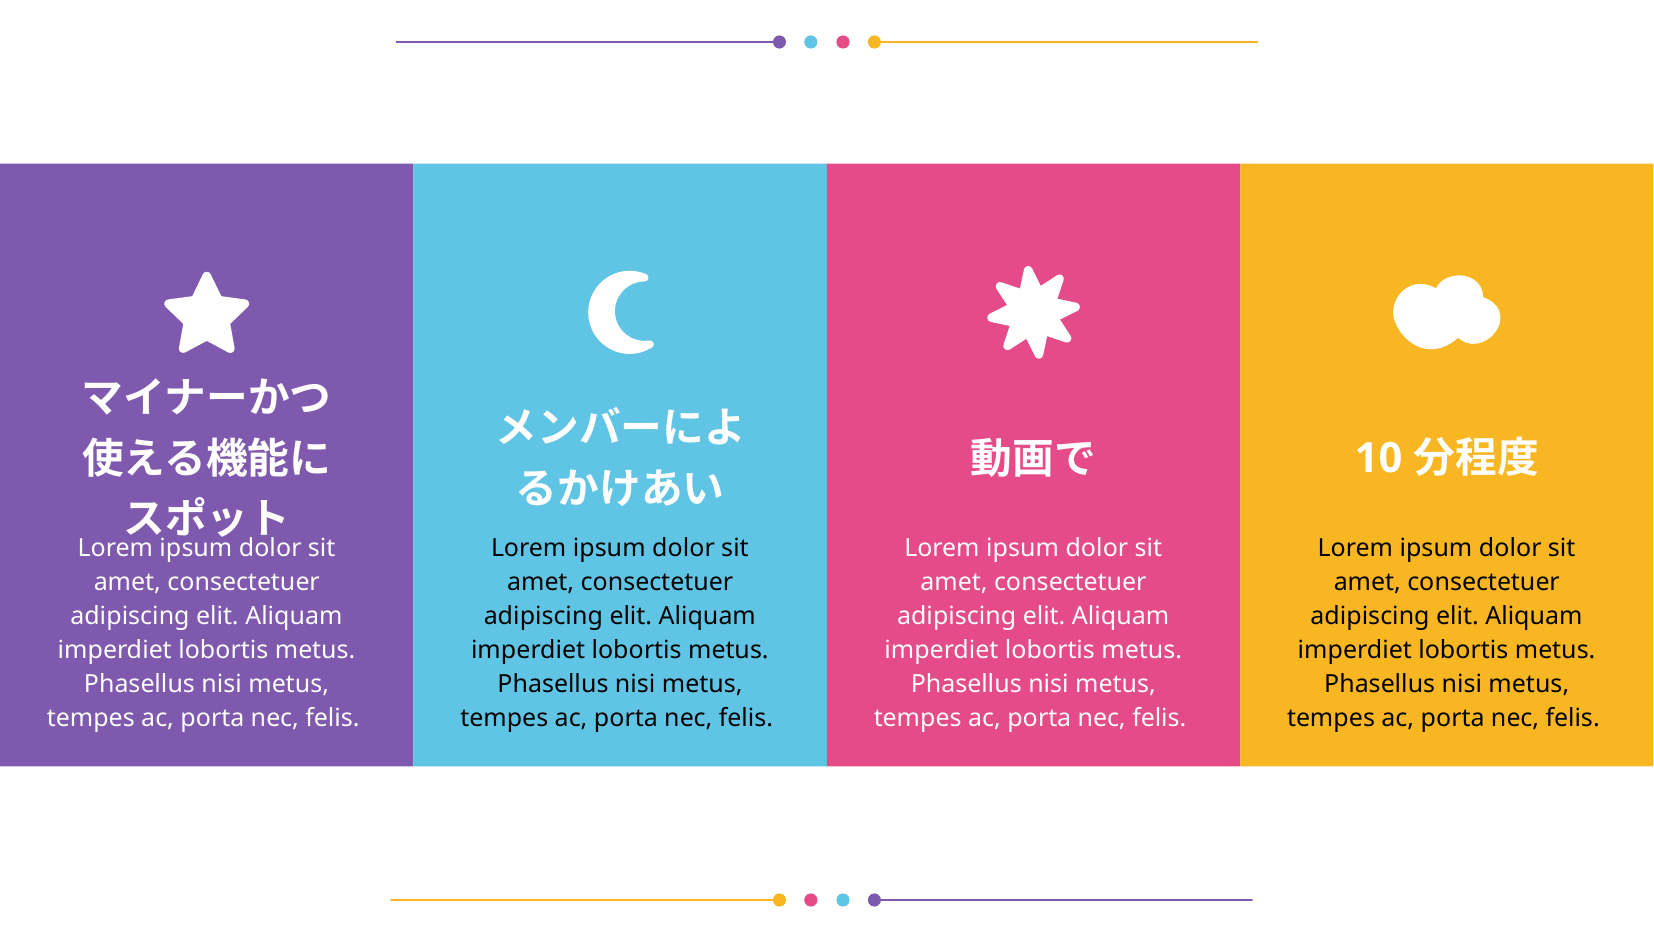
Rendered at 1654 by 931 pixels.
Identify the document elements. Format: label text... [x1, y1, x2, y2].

text_box [180, 288, 234, 339]
text_box [596, 280, 628, 346]
title Lorem ipsum dolor sit amet, consectetuer adipiscing elit. Aliquam imperdiet lobortis metus. Phasellus nisi metus, tempes ac, porta nec, felis. [873, 492, 1194, 737]
text_box [1007, 286, 1059, 338]
title メンバーによるかけあい [490, 394, 751, 516]
title Lorem ipsum dolor sit amet, consectetuer adipiscing elit. Aliquam imperdiet lobortis metus. Phasellus nisi metus, tempes ac, porta nec, felis. [459, 492, 781, 737]
title 動画で [903, 401, 1164, 508]
text_box [1402, 285, 1491, 340]
title Lorem ipsum dolor sit amet, consectetuer adipiscing elit. Aliquam imperdiet lobortis metus. Phasellus nisi metus, tempes ac, porta nec, felis. [1286, 492, 1608, 737]
title マイナーかつ 使える機能にスポット [76, 364, 337, 546]
title Lorem ipsum dolor sit amet, consectetuer adipiscing elit. Aliquam imperdiet lobortis metus. Phasellus nisi metus, tempes ac, porta nec, felis. [46, 492, 368, 737]
title 10分程度 [1316, 401, 1577, 508]
